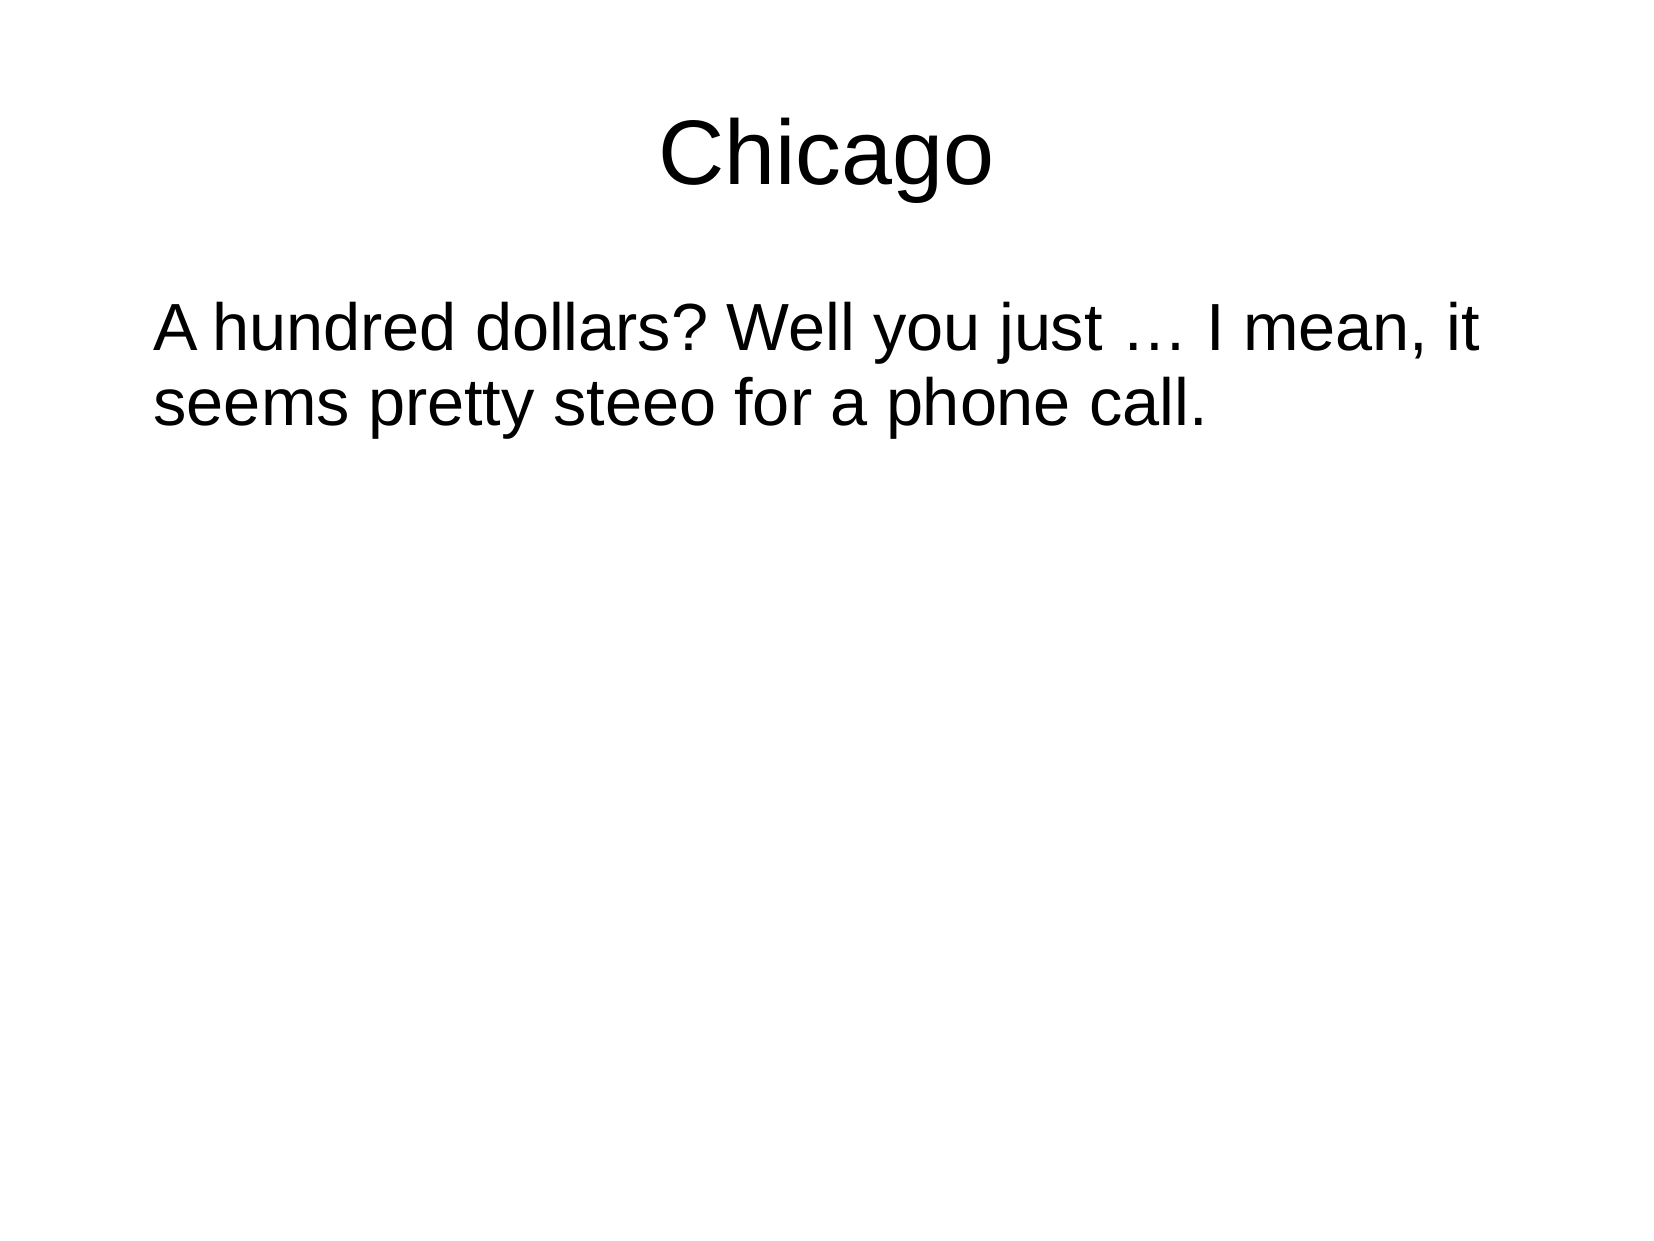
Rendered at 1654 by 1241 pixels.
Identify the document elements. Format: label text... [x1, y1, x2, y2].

title Chicago [82, 49, 1571, 257]
list A hundred dollars? Well you just … I mean, it seems pretty steeo for a phone call. [82, 290, 1571, 1010]
